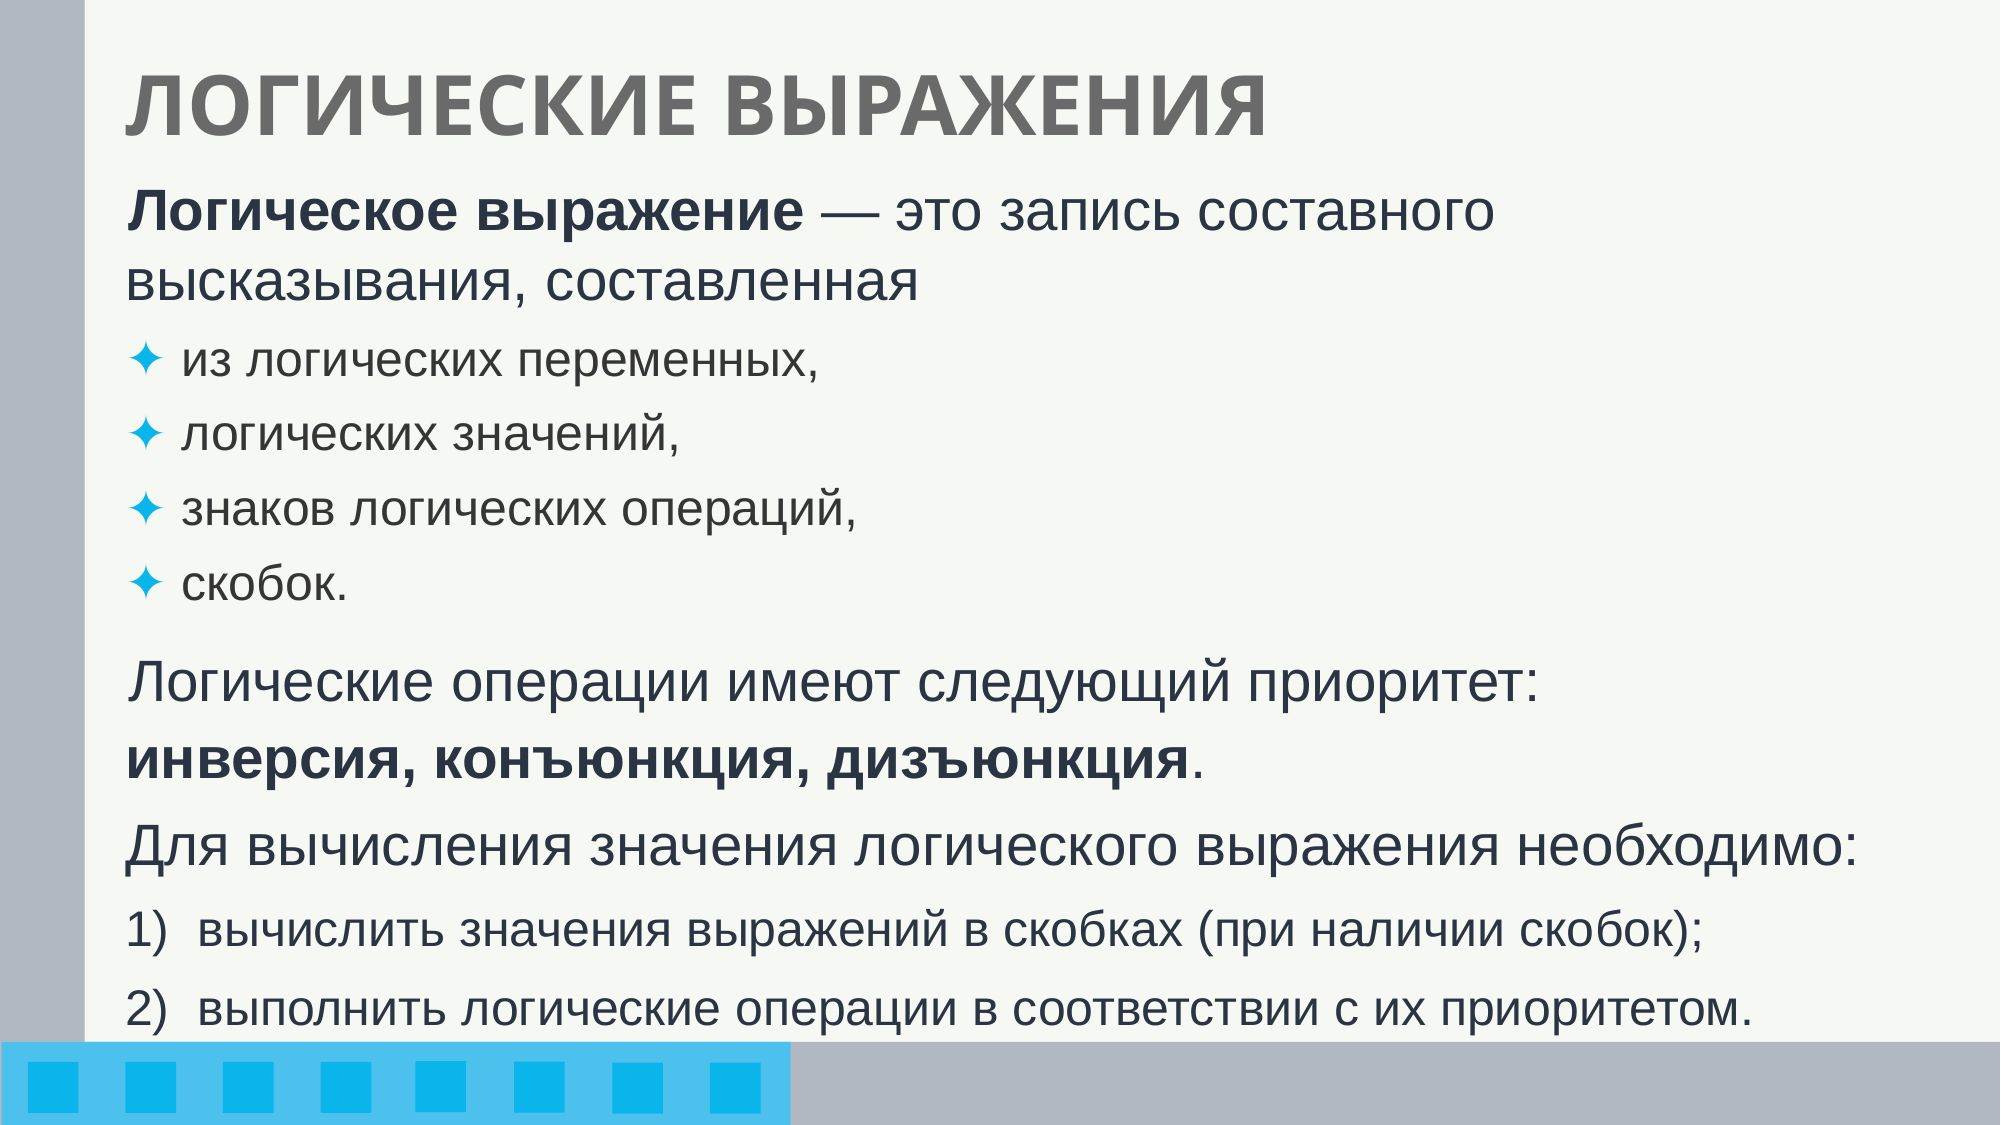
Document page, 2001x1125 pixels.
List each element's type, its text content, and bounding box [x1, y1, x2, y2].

list Логическое выражение — это запись составного высказывания, составленная из логических переменных, логических значений, знаков логических операций, скобок. Логические операции имеют следующий приоритет: инверсия, конъюнкция, дизъюнкция. Для вычисления значения логического выражения необходимо: 1) вычислить значения выражений в скобках (при наличии ско­бок); 2) выполнить логические операции в соответствии с их прио­ритетом. [110, 164, 1892, 1044]
title ЛОГИЧЕСКИЕ ВЫРАЖЕНИЯ [110, 0, 1892, 164]
